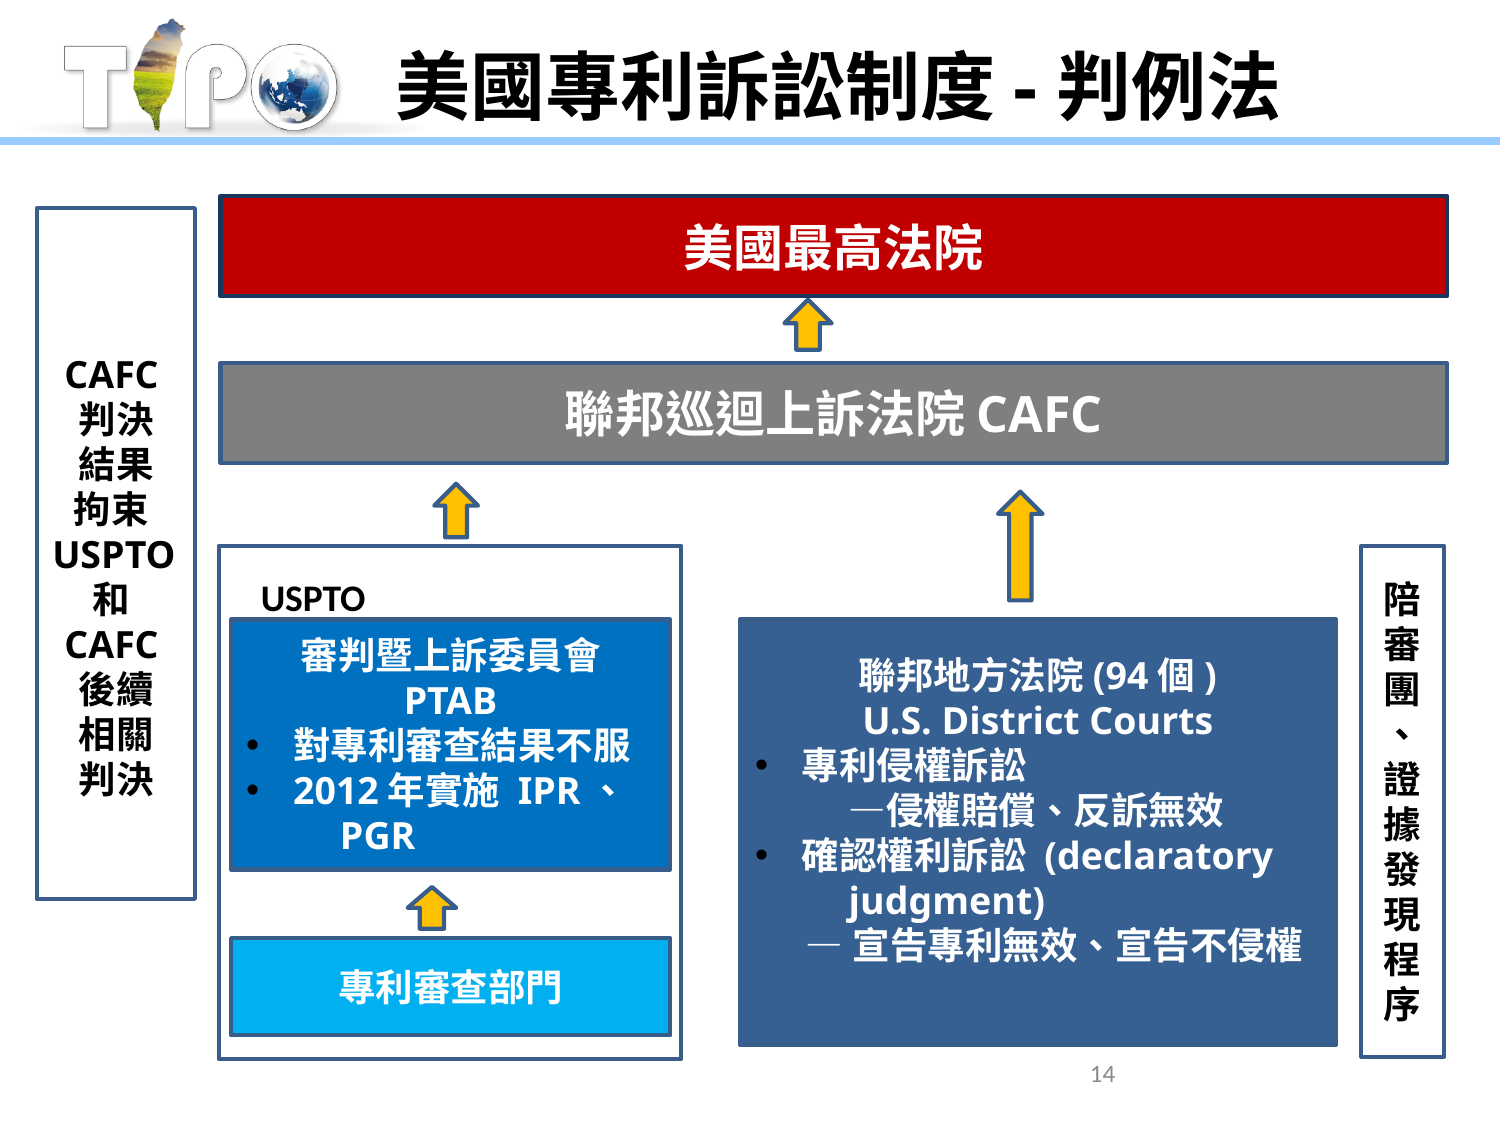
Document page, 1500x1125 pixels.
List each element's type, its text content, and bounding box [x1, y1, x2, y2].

text_box [784, 299, 832, 350]
title 美國專利訴訟制度-判例法 [177, 32, 1500, 220]
text_box 審判暨上訴委員會 PTAB 對專利審查結果不服 2012年實施 IPR、PGR [231, 620, 670, 870]
text_box 陪審團 、 證據發現程序 [1361, 546, 1444, 1057]
text_box 美國最高法院 [220, 196, 1447, 296]
text_box 聯邦地方法院(94個) U.S. District Courts 專利侵權訴訟 —侵權賠償、反訴無效 確認權利訴訟 (declaratory judgment) —宣告專利無效、宣告不侵權 [740, 620, 1336, 1045]
text_box [434, 483, 478, 538]
text_box [998, 491, 1043, 601]
text_box [407, 887, 457, 929]
text_box 專利審查部門 [231, 938, 670, 1035]
text_box CAFC判決 結果 拘束USPTO和CAFC後續 相關 判決 [37, 208, 195, 899]
text_box USPTO [245, 566, 410, 642]
text_box 聯邦巡迴上訴法院CAFC [220, 363, 1447, 463]
text_box 13 [1074, 1042, 1426, 1103]
